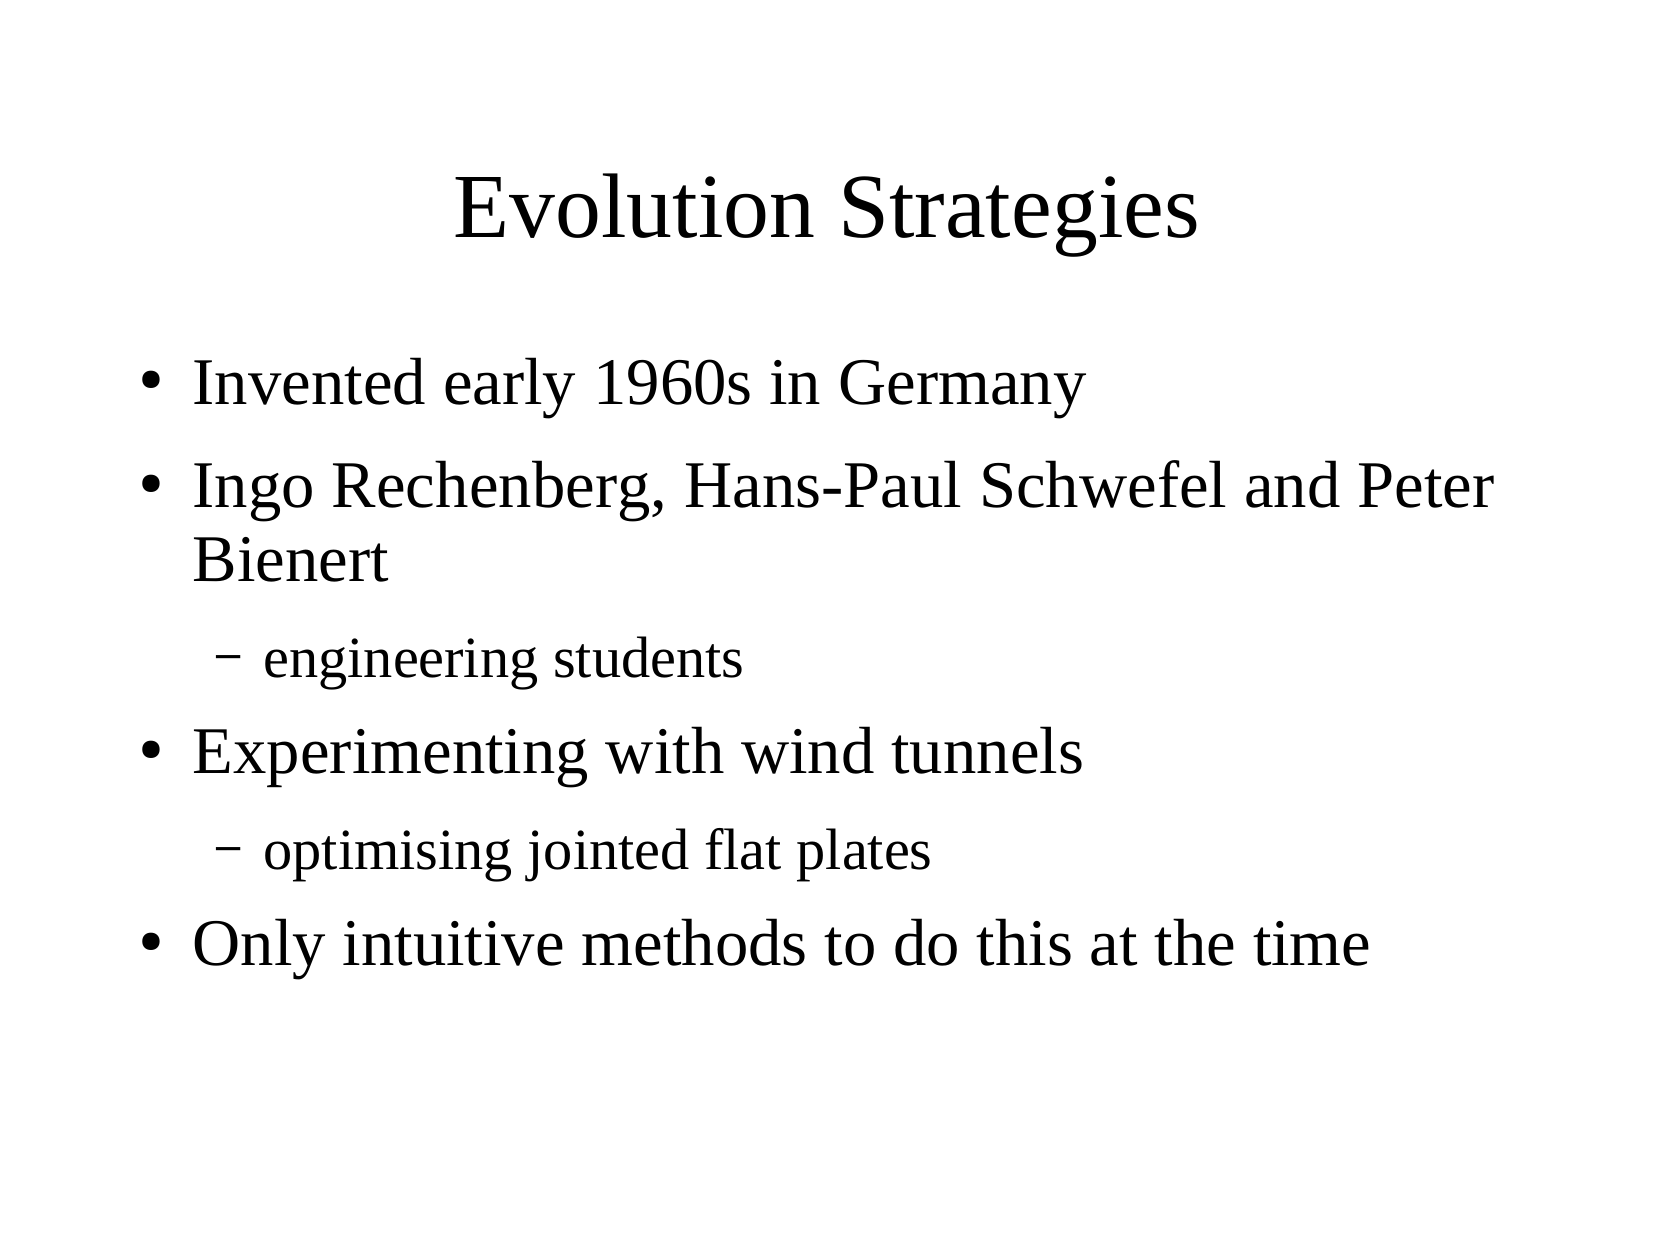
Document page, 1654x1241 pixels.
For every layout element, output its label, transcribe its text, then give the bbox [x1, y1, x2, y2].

title Evolution Strategies [121, 102, 1534, 311]
list Invented early 1960s in Germany Ingo Rechenberg, Hans-Paul Schwefel and Peter Bienert engineering students Experimenting with wind tunnels optimising jointed flat plates Only intuitive methods to do this at the time [121, 344, 1534, 1127]
